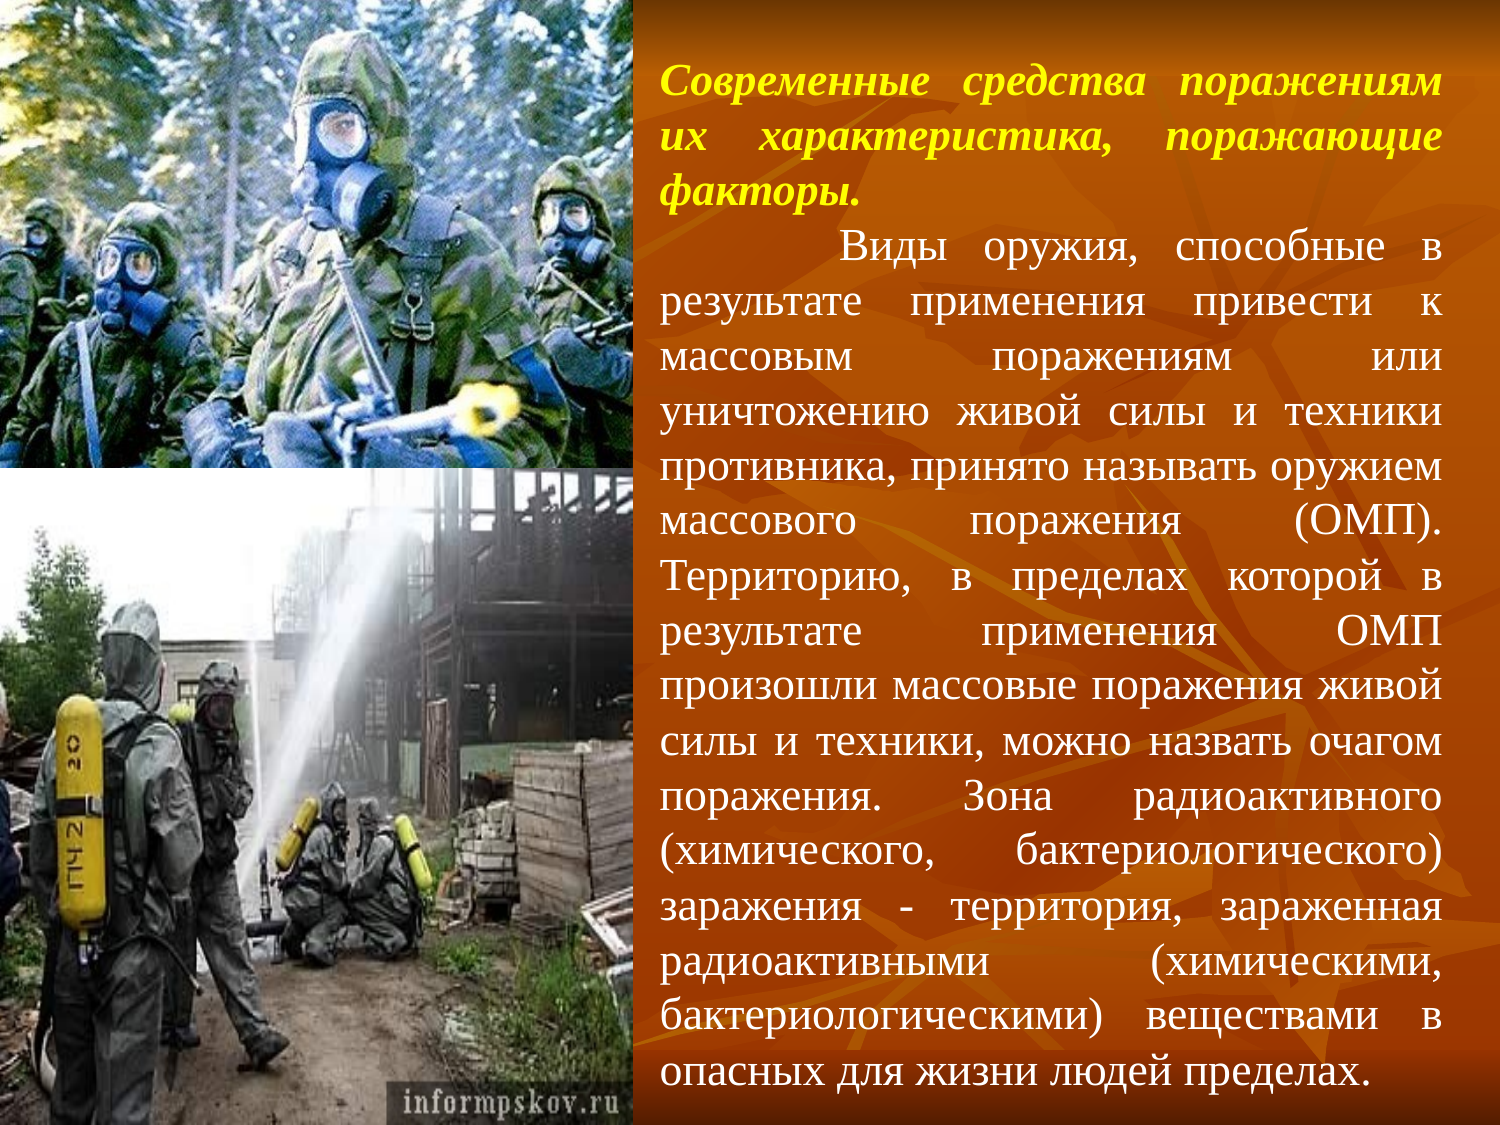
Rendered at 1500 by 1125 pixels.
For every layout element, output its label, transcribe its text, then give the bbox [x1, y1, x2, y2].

text_box Современные средства поражениям их характеристика, поражающие факторы. Виды оружия, способные в результате применения привести к массовым поражениям или уничтожению живой силы и техники противника, принято называть оружием массового поражения (ОМП). Территорию, в пределах которой в результате применения ОМП произошли массовые поражения живой силы и техники, можно назвать очагом поражения. Зона радиоактивного (химического, бактериологического) заражения - территория, зараженная радиоактивными (химическими, бактериологическими) веществами в опасных для жизни людей пределах. [644, 41, 1459, 1125]
picture [0, 0, 633, 1125]
